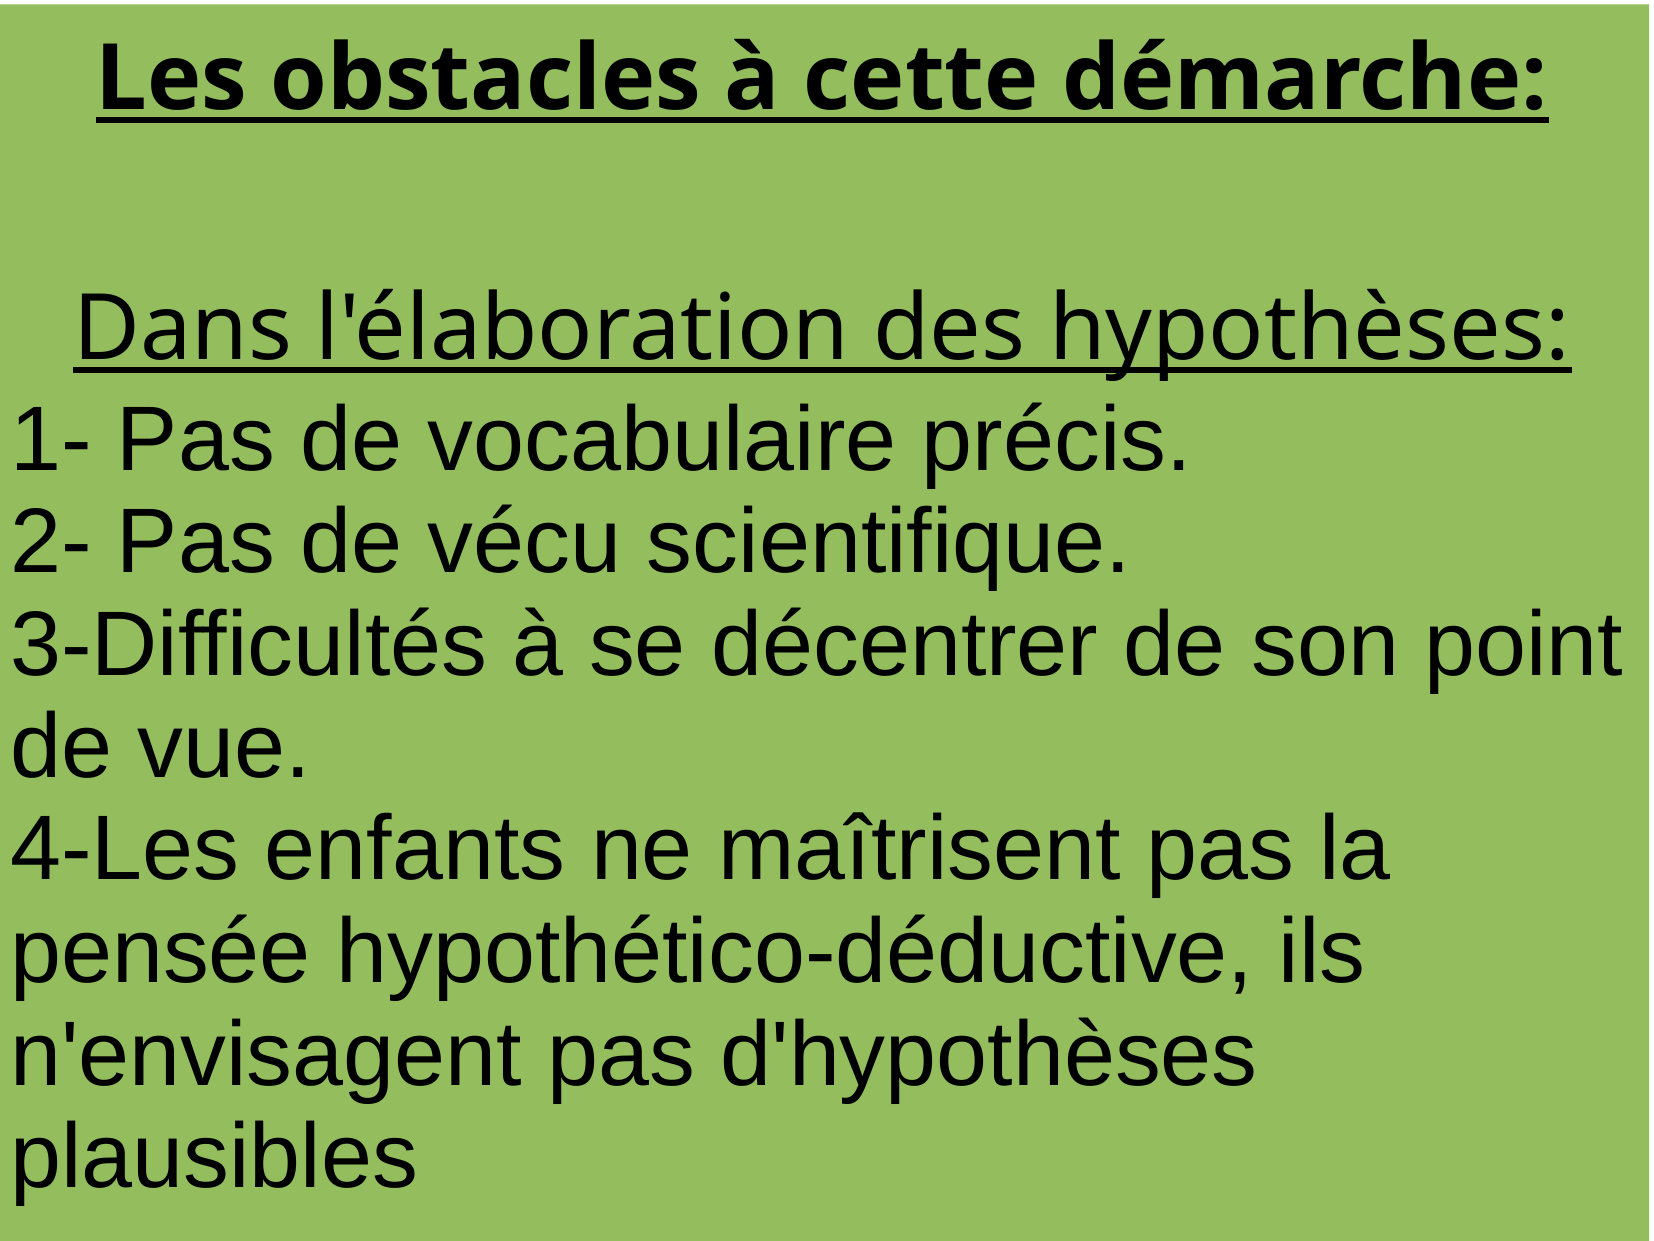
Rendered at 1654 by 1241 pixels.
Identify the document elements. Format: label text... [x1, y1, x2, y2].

text_box Les obstacles à cette démarche: Dans l'élaboration des hypothèses: 1- Pas de vocabulaire précis. 2- Pas de vécu scientifique. 3-Difficultés à se décentrer de son point de vue. 4-Les enfants ne maîtrisent pas la pensée hypothético-déductive, ils n'envisagent pas d'hypothèses plausibles [0, 4, 1650, 1241]
